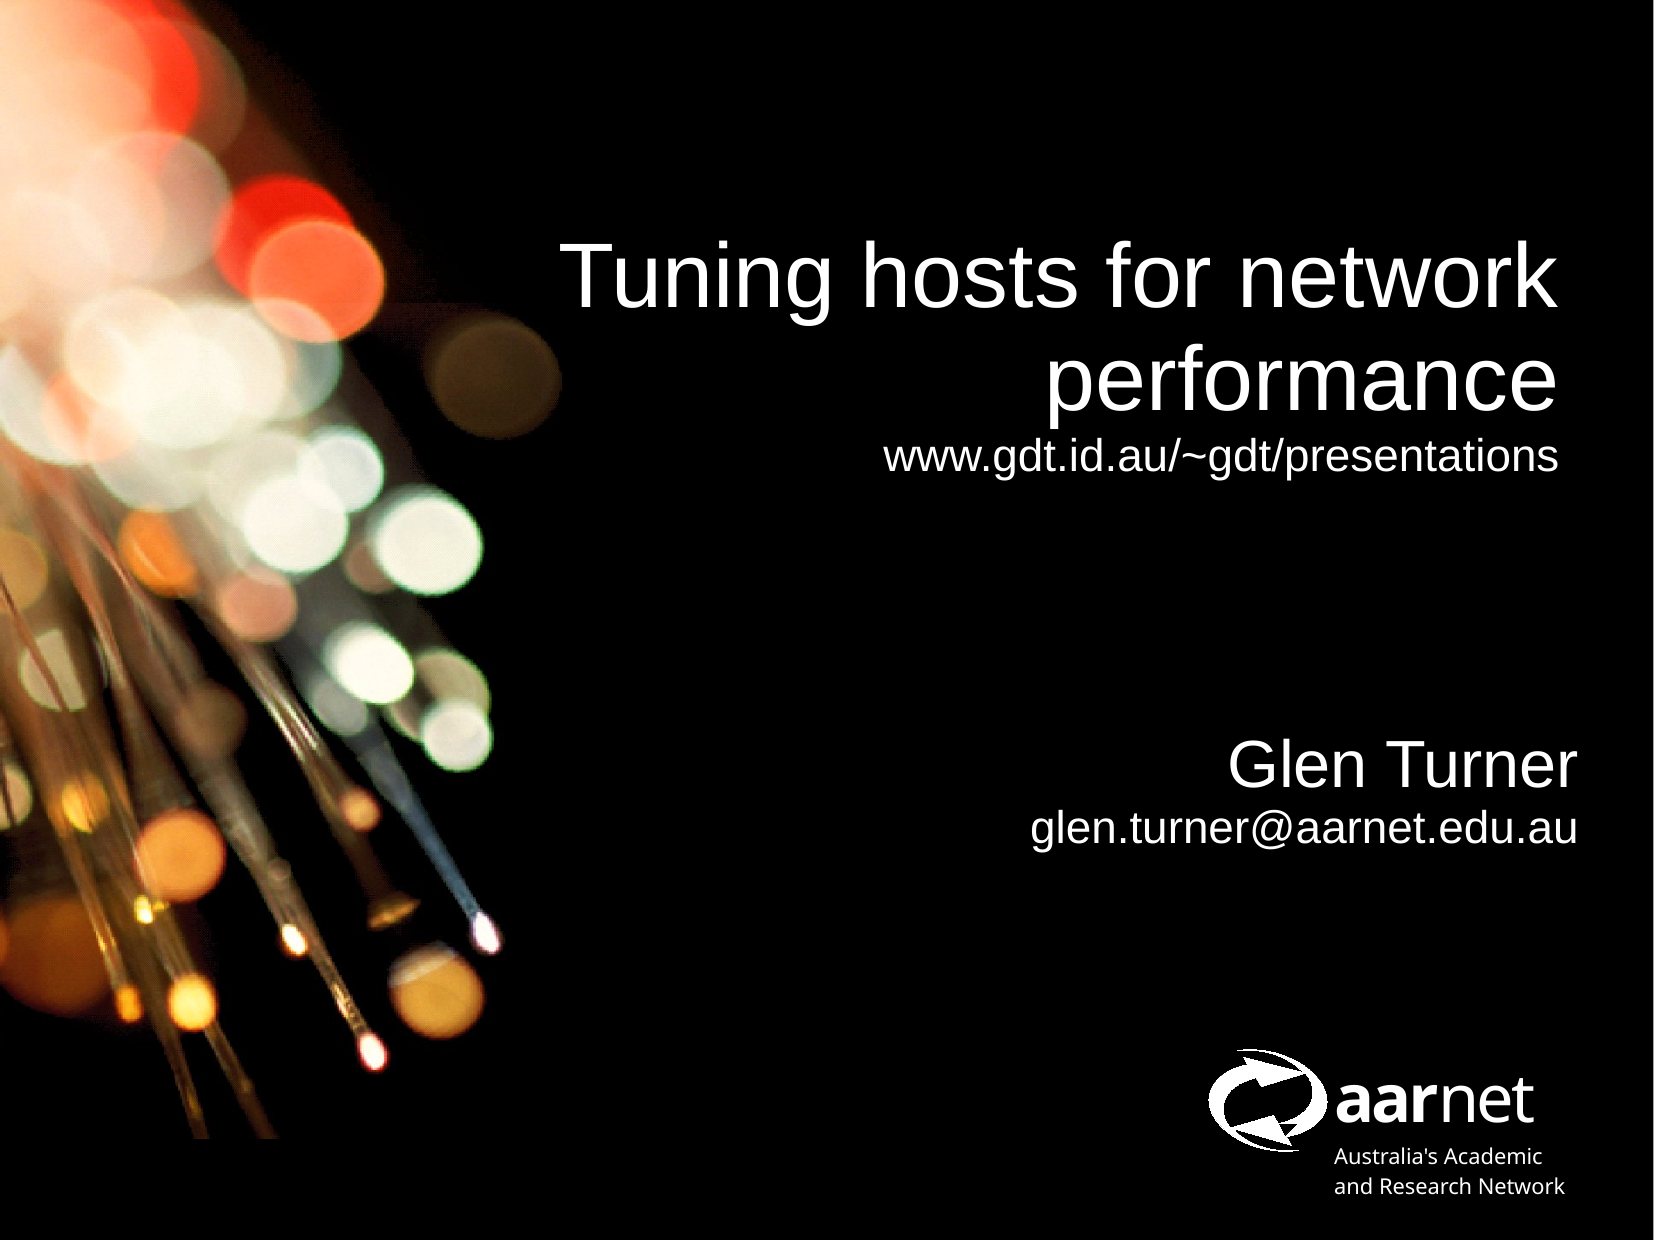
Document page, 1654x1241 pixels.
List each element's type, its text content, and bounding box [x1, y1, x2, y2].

title Tuning hosts for network performance www.gdt.id.au/~gdt/presentations [84, 195, 1561, 510]
picture [0, 0, 564, 1139]
text_box aarnet Australia's Academic and Research Network [1319, 1043, 1595, 1192]
text_box [1208, 1049, 1328, 1152]
subtitle Glen Turner glen.turner@aarnet.edu.au [480, 657, 1579, 924]
